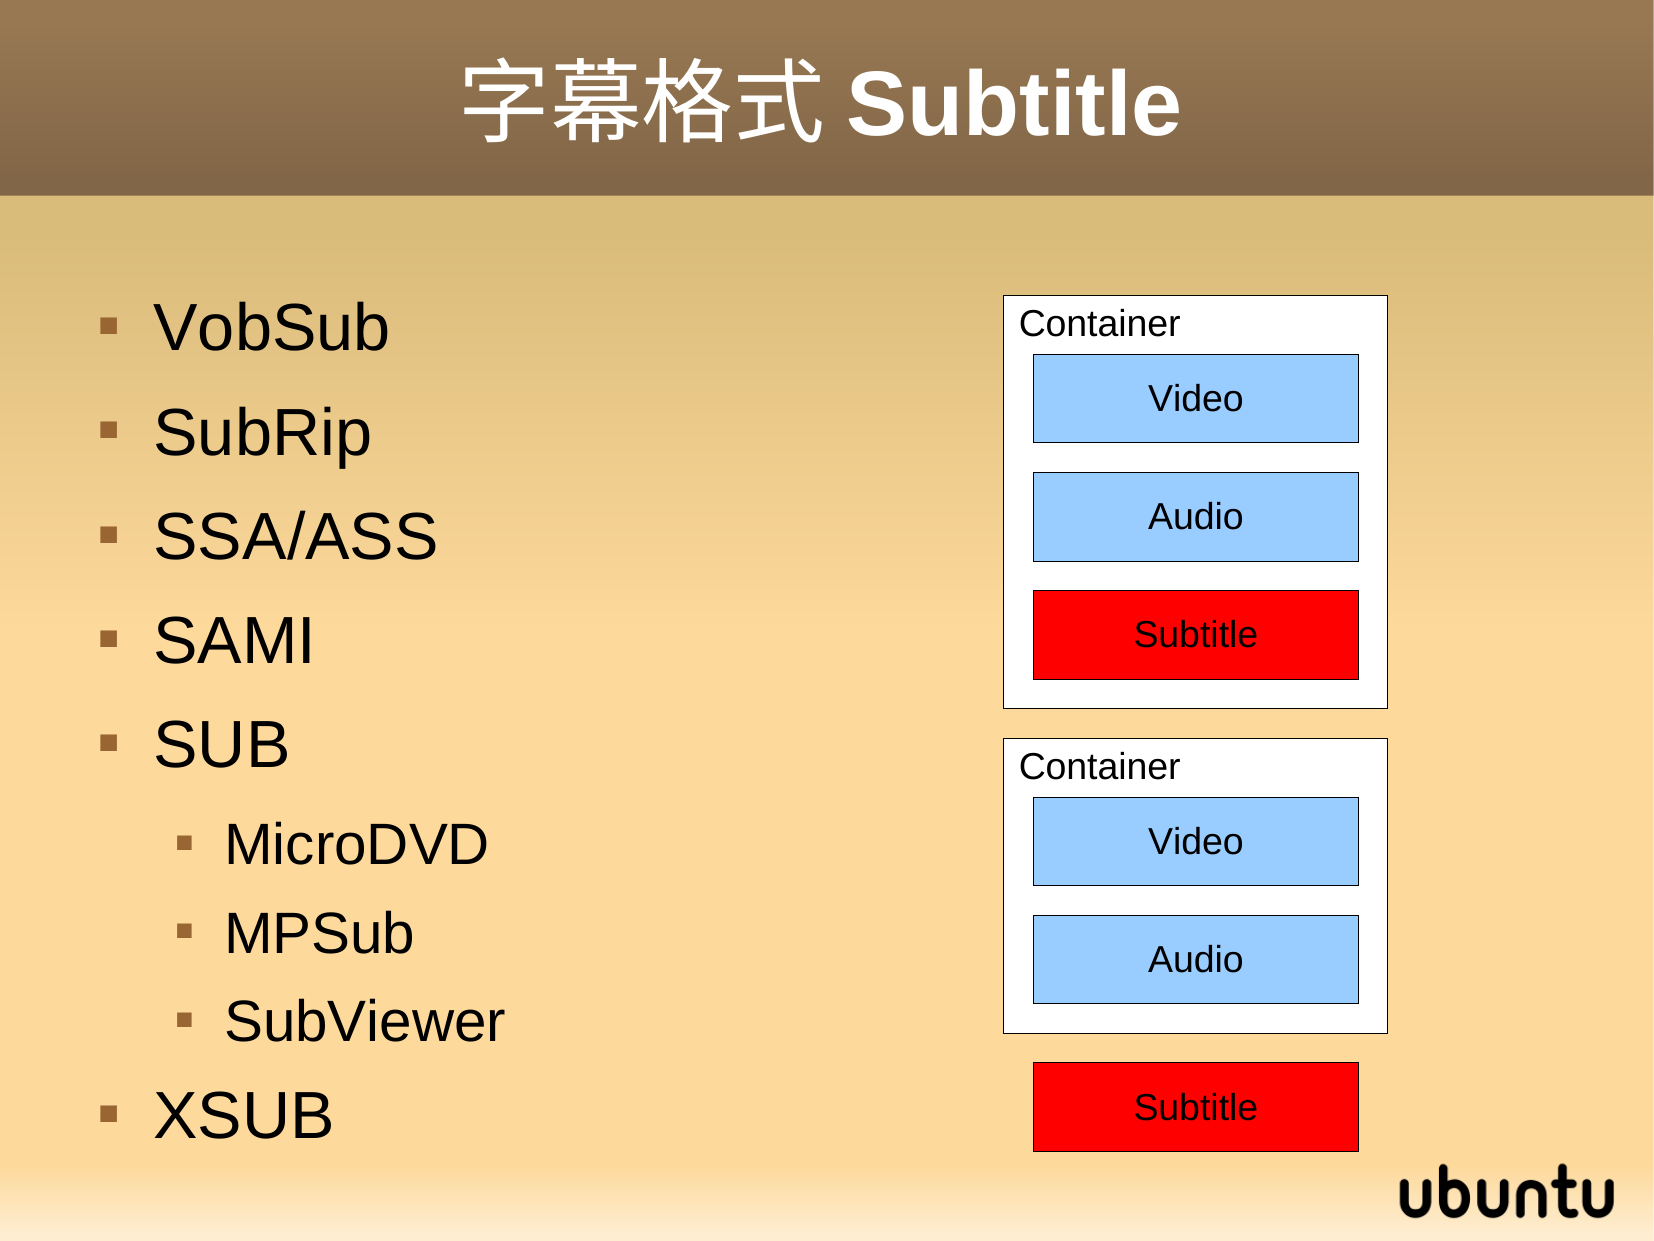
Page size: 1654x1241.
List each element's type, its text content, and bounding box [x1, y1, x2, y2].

text_box Container [1003, 295, 1388, 709]
picture [0, 0, 1654, 1241]
text_box Audio [1033, 915, 1359, 1004]
text_box Video [1033, 354, 1359, 443]
text_box Subtitle [1033, 590, 1359, 680]
text_box Audio [1033, 472, 1359, 562]
text_box Video [1033, 797, 1359, 886]
title 字幕格式Subtitle [76, 7, 1565, 200]
text_box Container [1003, 738, 1388, 1034]
list VobSub SubRip SSA/ASS SAMI SUB MicroDVD MPSub SubViewer XSUB [82, 290, 809, 1153]
text_box Subtitle [1033, 1062, 1359, 1152]
